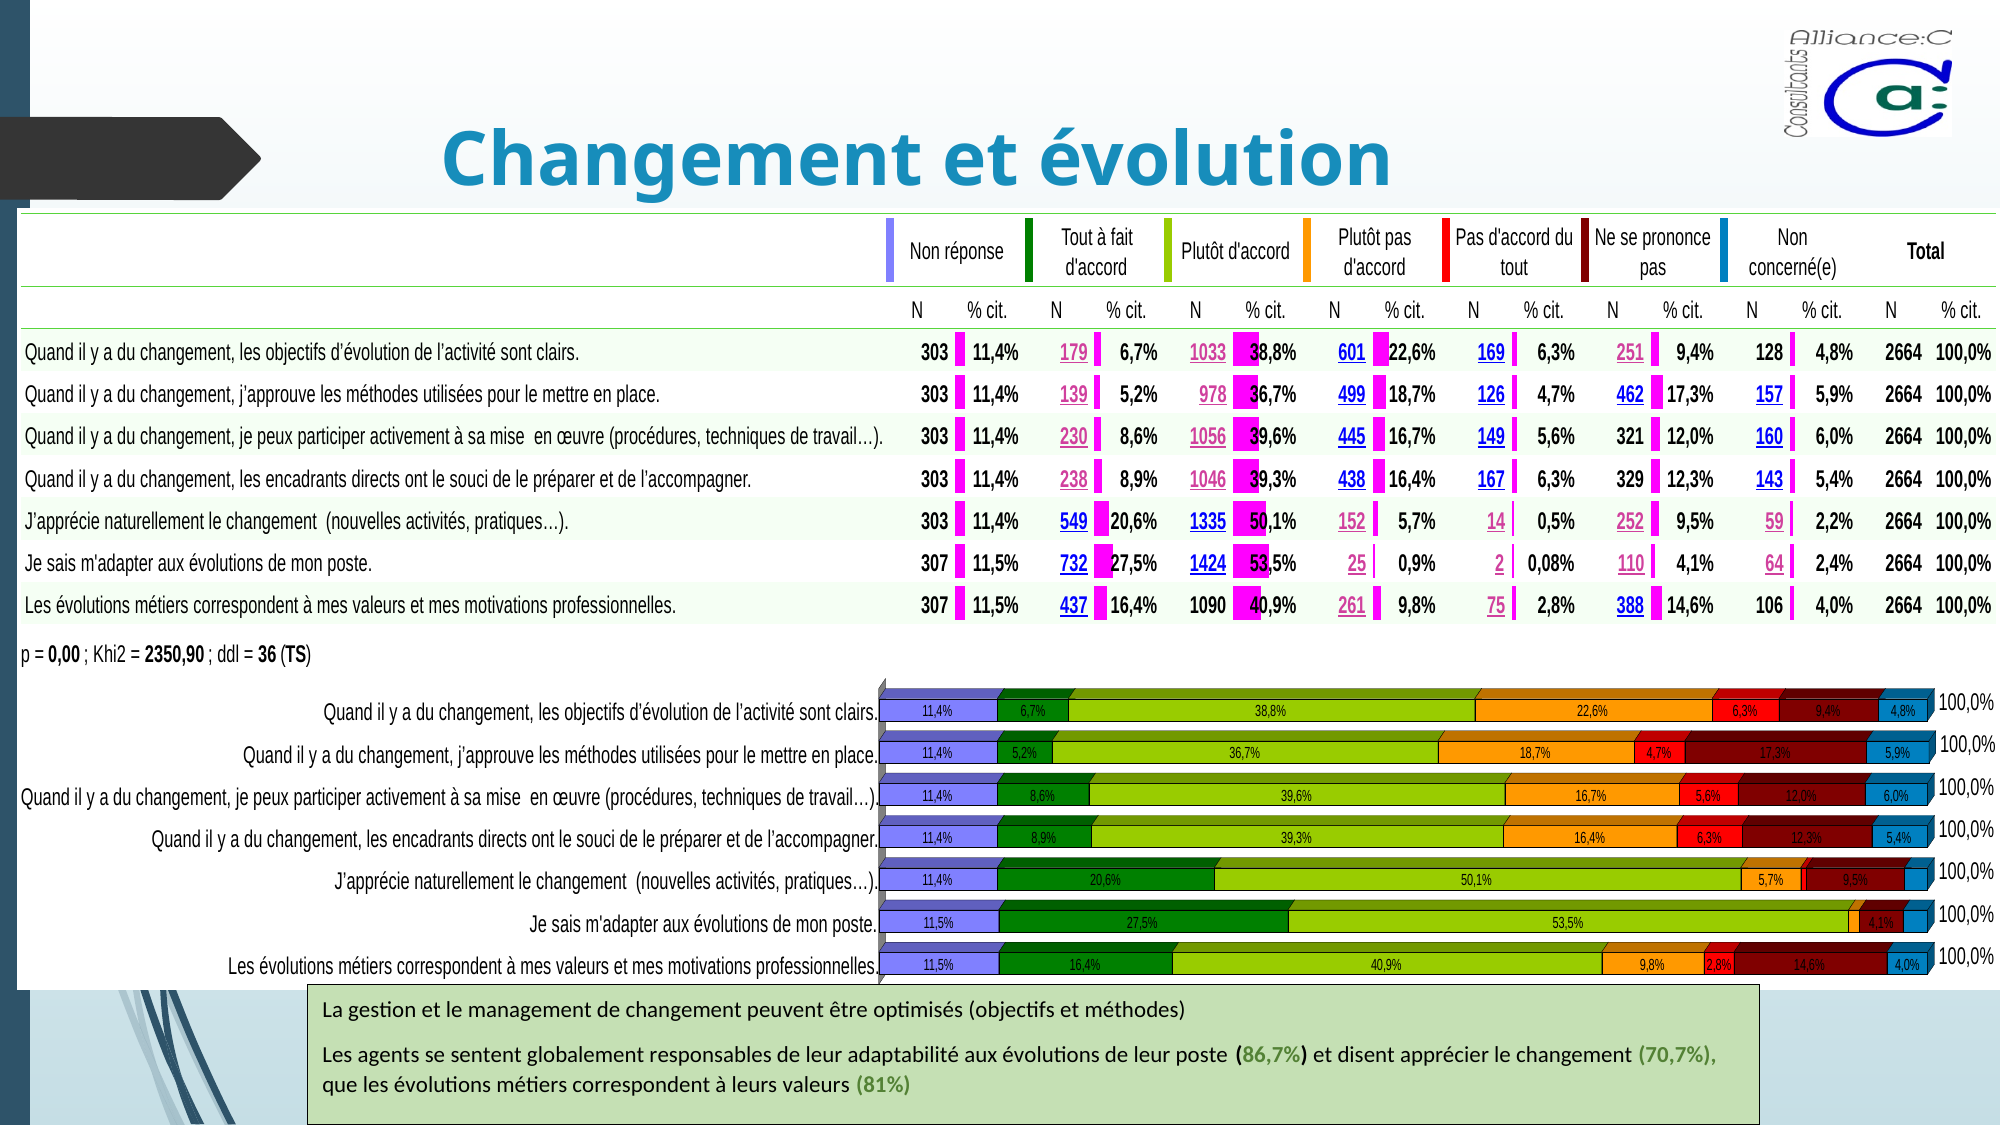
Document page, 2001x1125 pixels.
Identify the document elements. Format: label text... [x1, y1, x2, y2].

picture [16, 207, 2000, 991]
picture [1784, 30, 1952, 137]
title Changement et évolution [425, 102, 1888, 207]
text_box La gestion et le management de changement peuvent être optimisés (objectifs et méthodes) Les agents se sentent globalement responsables de leur adaptabilité aux évolutions de leur poste (86,7%) et disent apprécier le changement (70,7%), que les évolutions métiers correspondent à leurs valeurs (81%) [307, 984, 1760, 1125]
